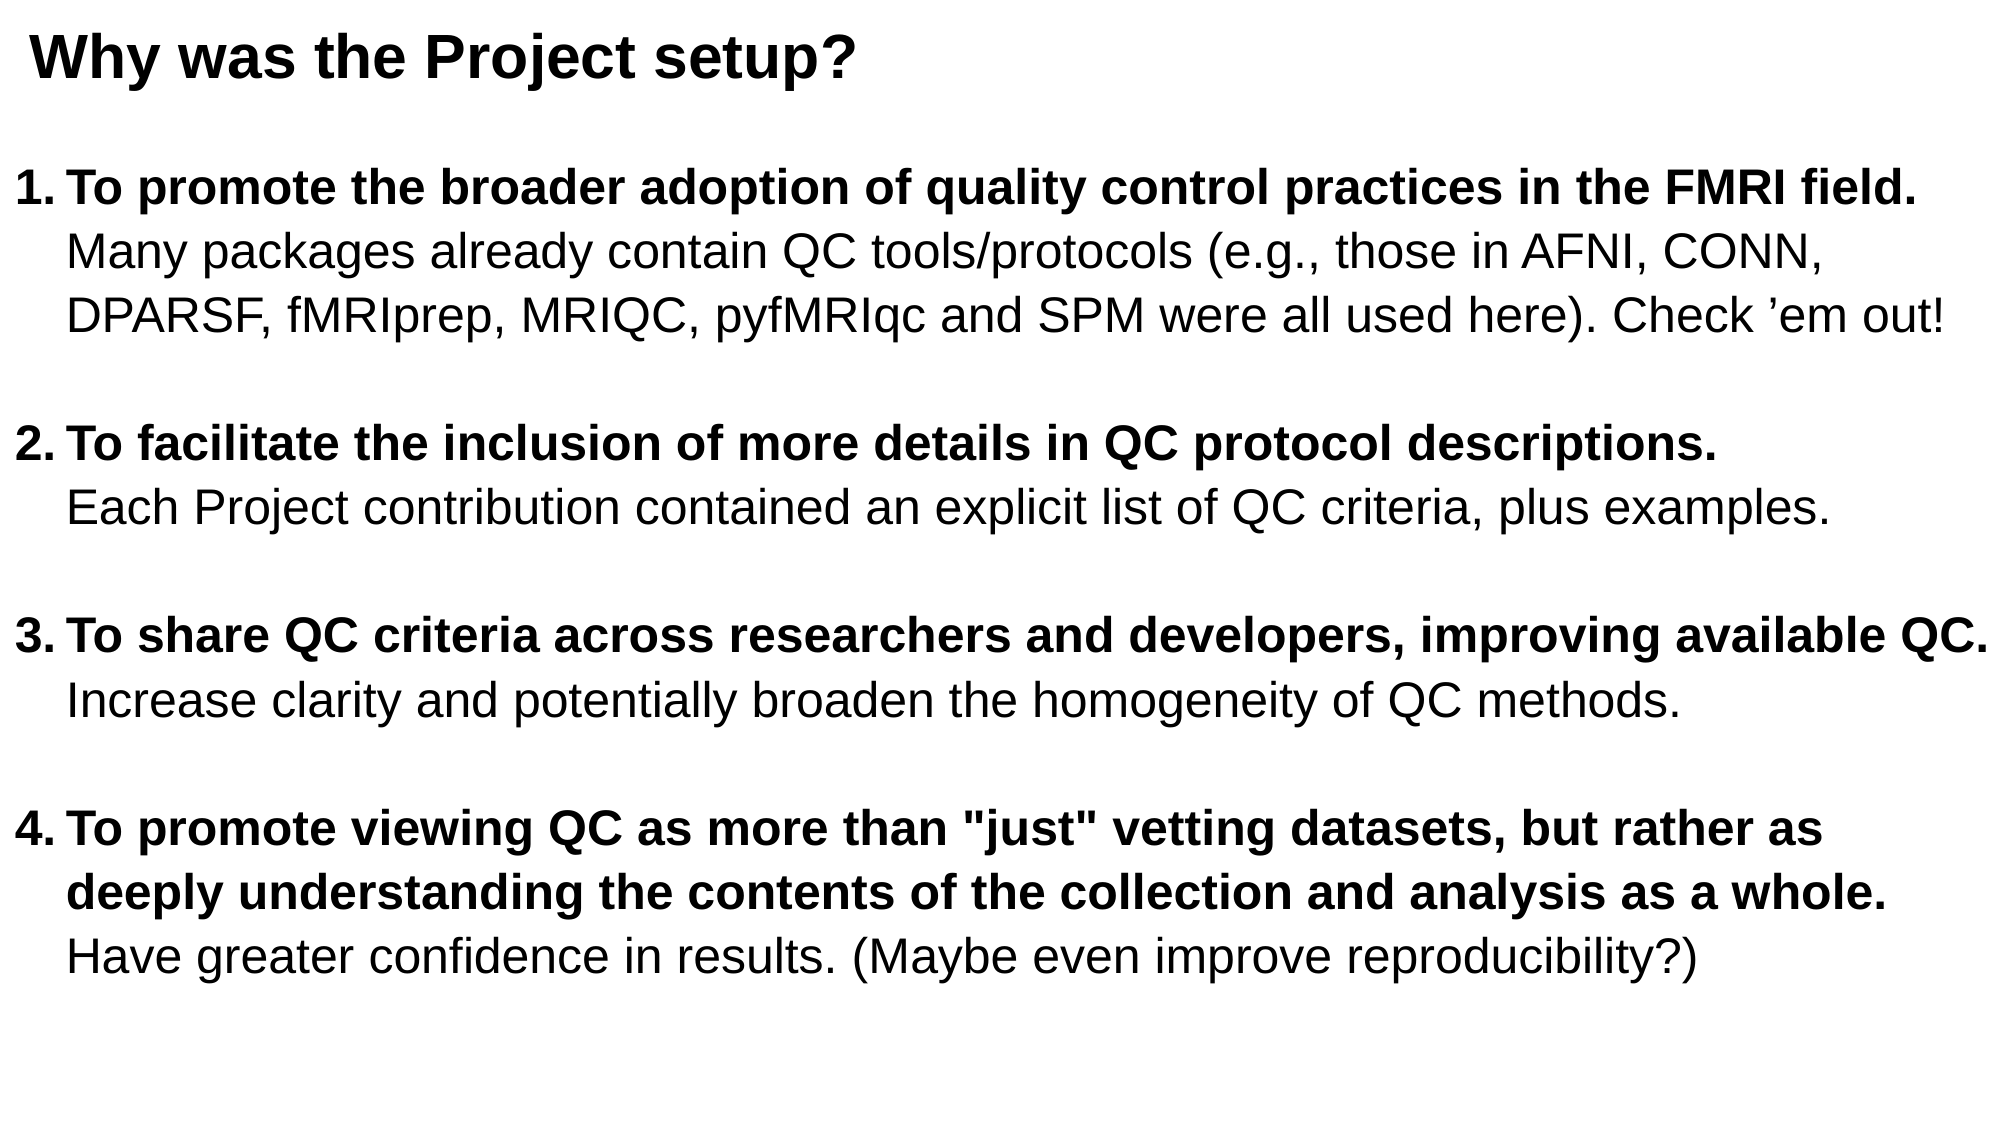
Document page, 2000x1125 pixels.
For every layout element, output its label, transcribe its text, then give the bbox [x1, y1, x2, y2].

text_box Why was the Project setup? [14, 15, 1244, 100]
text_box To promote the broader adoption of quality control practices in the FMRI field. Many packages already contain QC tools/protocols (e.g., those in AFNI, CONN, DPARSF, fMRIprep, MRIQC, pyfMRIqc and SPM were all used here). Check ’em out! To facilitate the inclusion of more details in QC protocol descriptions. Each Project contribution contained an explicit list of QC criteria, plus examples. To share QC criteria across researchers and developers, improving available QC. Increase clarity and potentially broaden the homogeneity of QC methods. To promote viewing QC as more than "just" vetting datasets, but rather as deeply understanding the contents of the collection and analysis as a whole. Have greater confidence in results. (Maybe even improve reproducibility?) [0, 143, 2000, 1120]
